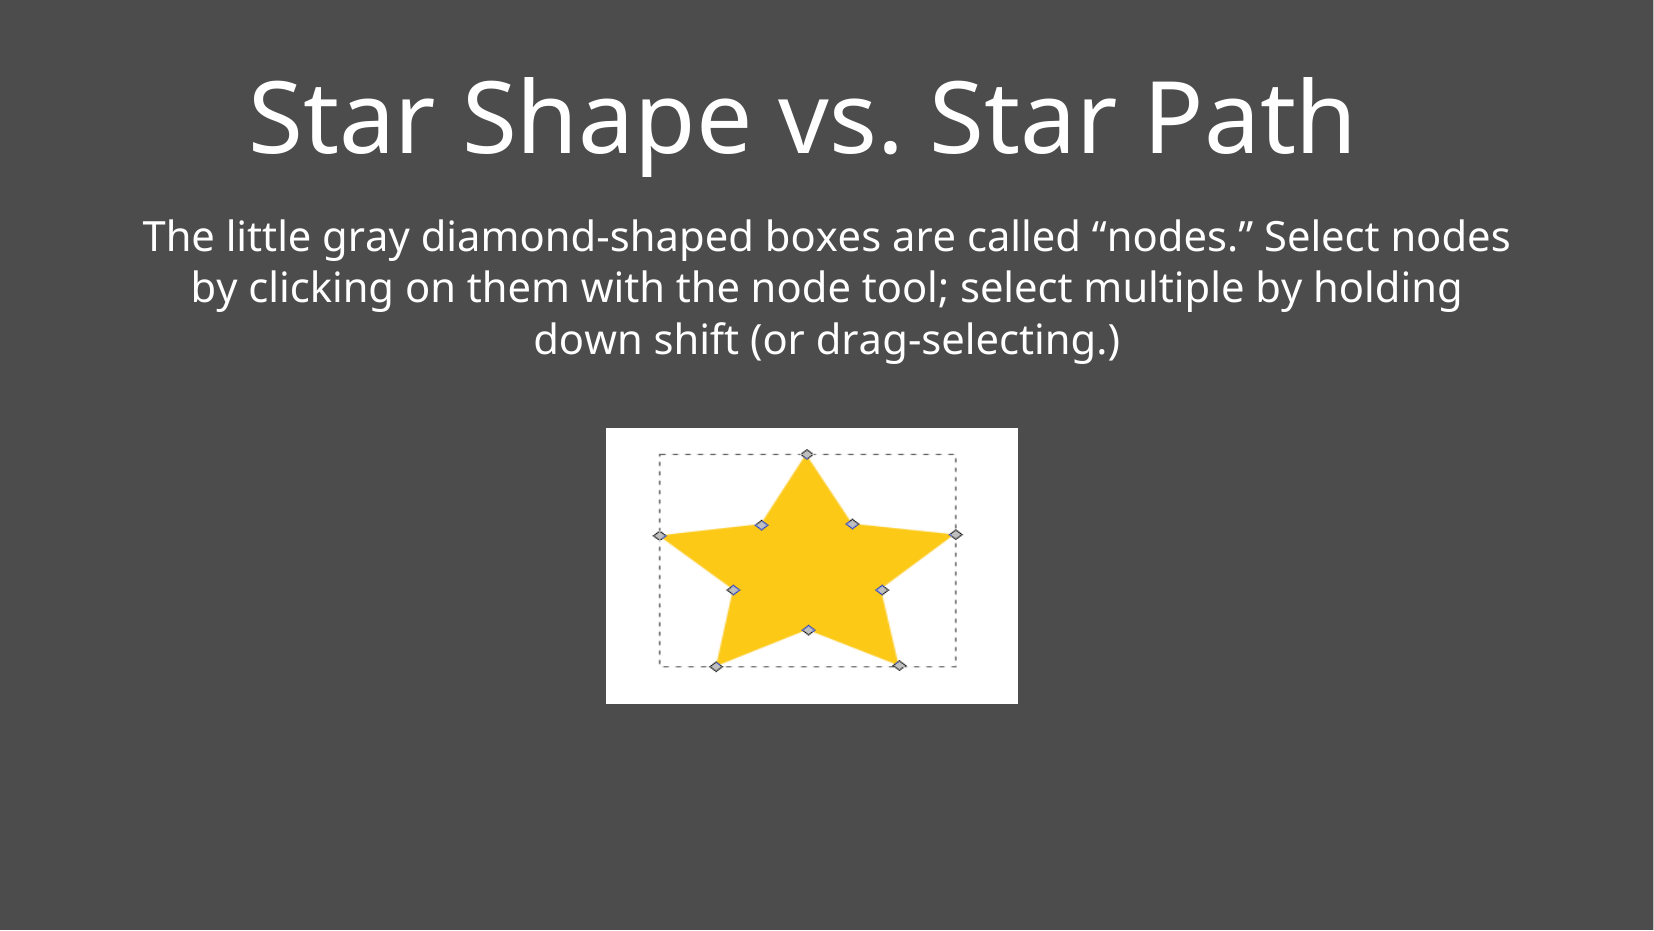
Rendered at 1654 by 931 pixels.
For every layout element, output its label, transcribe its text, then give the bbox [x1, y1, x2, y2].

picture [606, 428, 1018, 704]
title Star Shape vs. Star Path [53, 27, 1554, 224]
title The little gray diamond-shaped boxes are called “nodes.” Select nodes by clicking on them with the node tool; select multiple by holding down shift (or drag-selecting.) [132, 216, 1521, 359]
